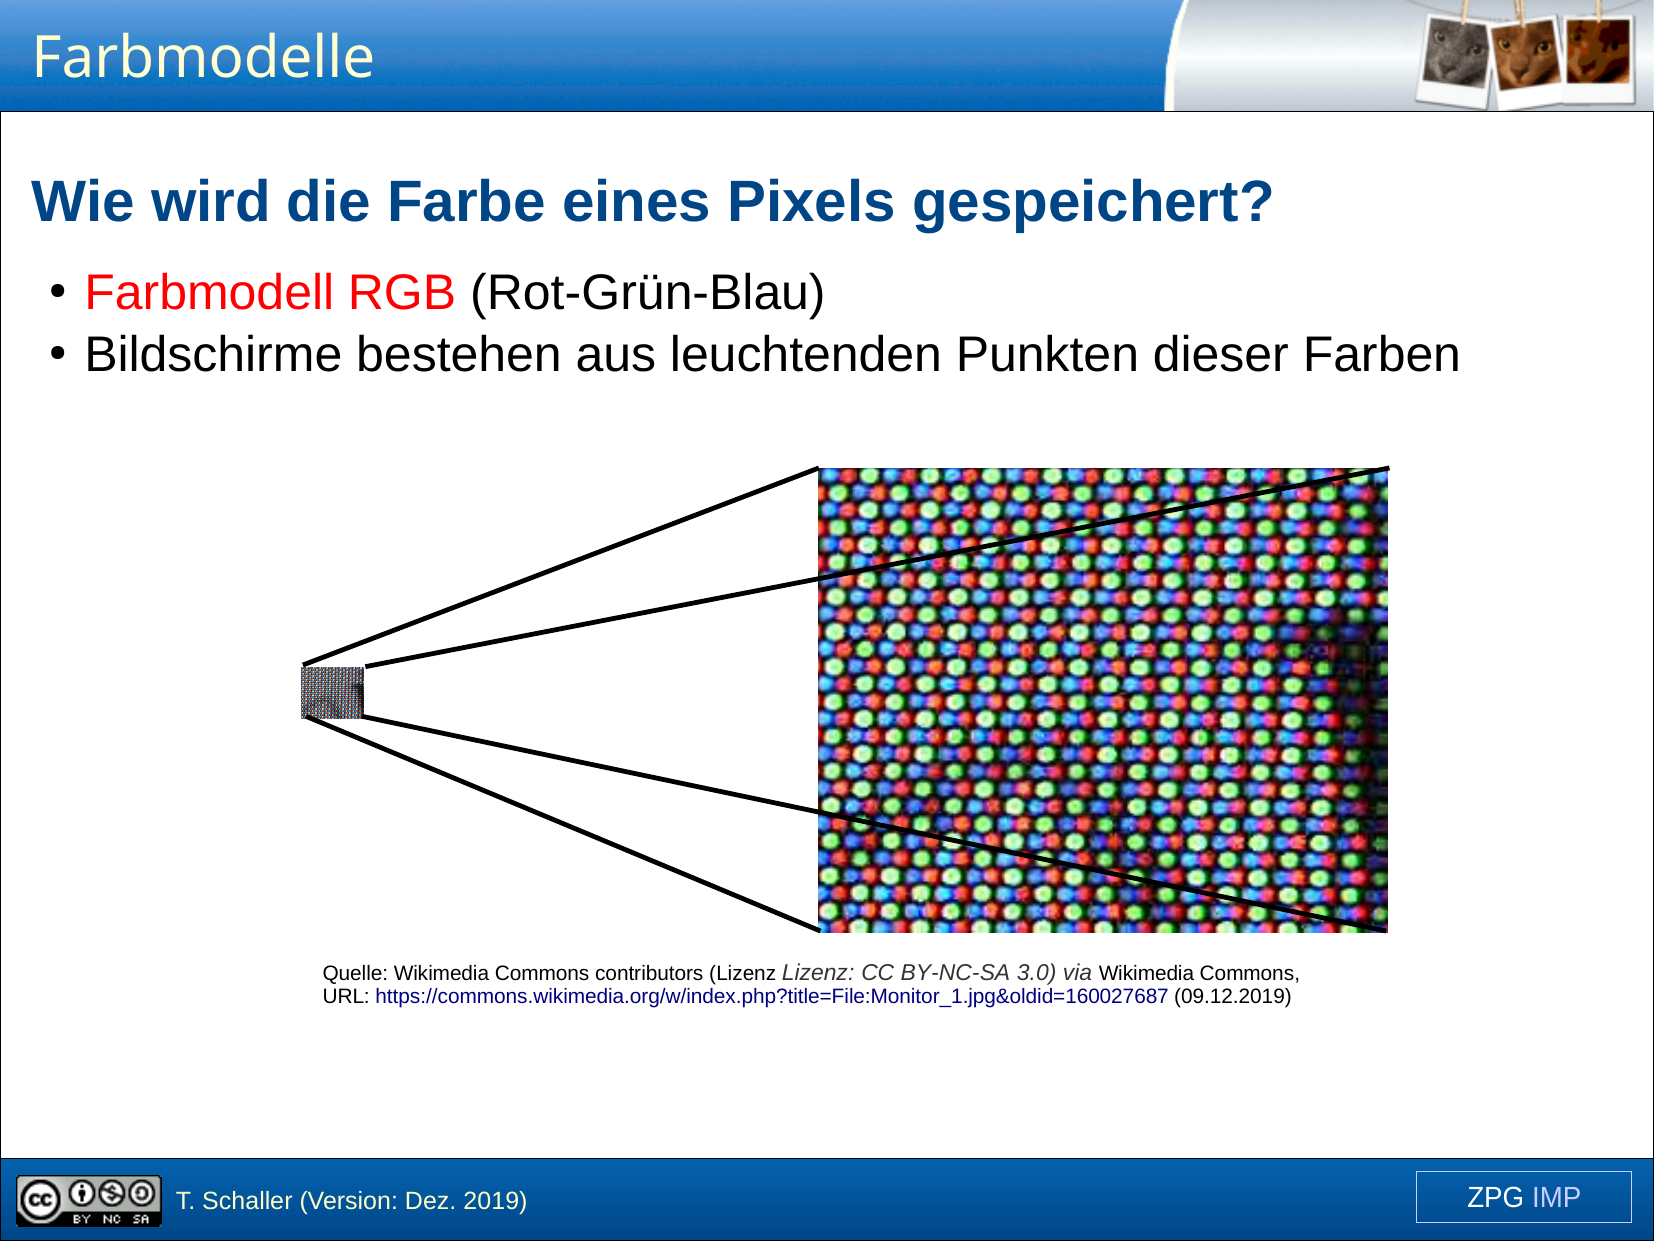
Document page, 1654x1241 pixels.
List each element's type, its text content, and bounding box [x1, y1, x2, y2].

text_box Wie wird die Farbe eines Pixels gespeichert? [31, 168, 1277, 235]
picture [818, 468, 1371, 576]
picture [818, 471, 1388, 933]
text_box Farbmodell RGB (Rot-Grün-Blau) Bildschirme bestehen aus leuchtenden Punkten dieser Farben [48, 264, 1561, 438]
picture [0, 0, 1654, 111]
text_box Quelle: Wikimedia Commons contributors (Lizenz Lizenz: CC BY-NC-SA 3.0) via Wikimedia Commons, URL: https://commons.wikimedia.org/w/index.php?title=File:Monitor_1.jpg&oldid=160027687 (09.12.2019) [322, 959, 1326, 1031]
picture [301, 667, 364, 719]
picture [16, 1175, 162, 1227]
picture [818, 815, 1379, 933]
title Farbmodelle [31, 16, 1151, 94]
